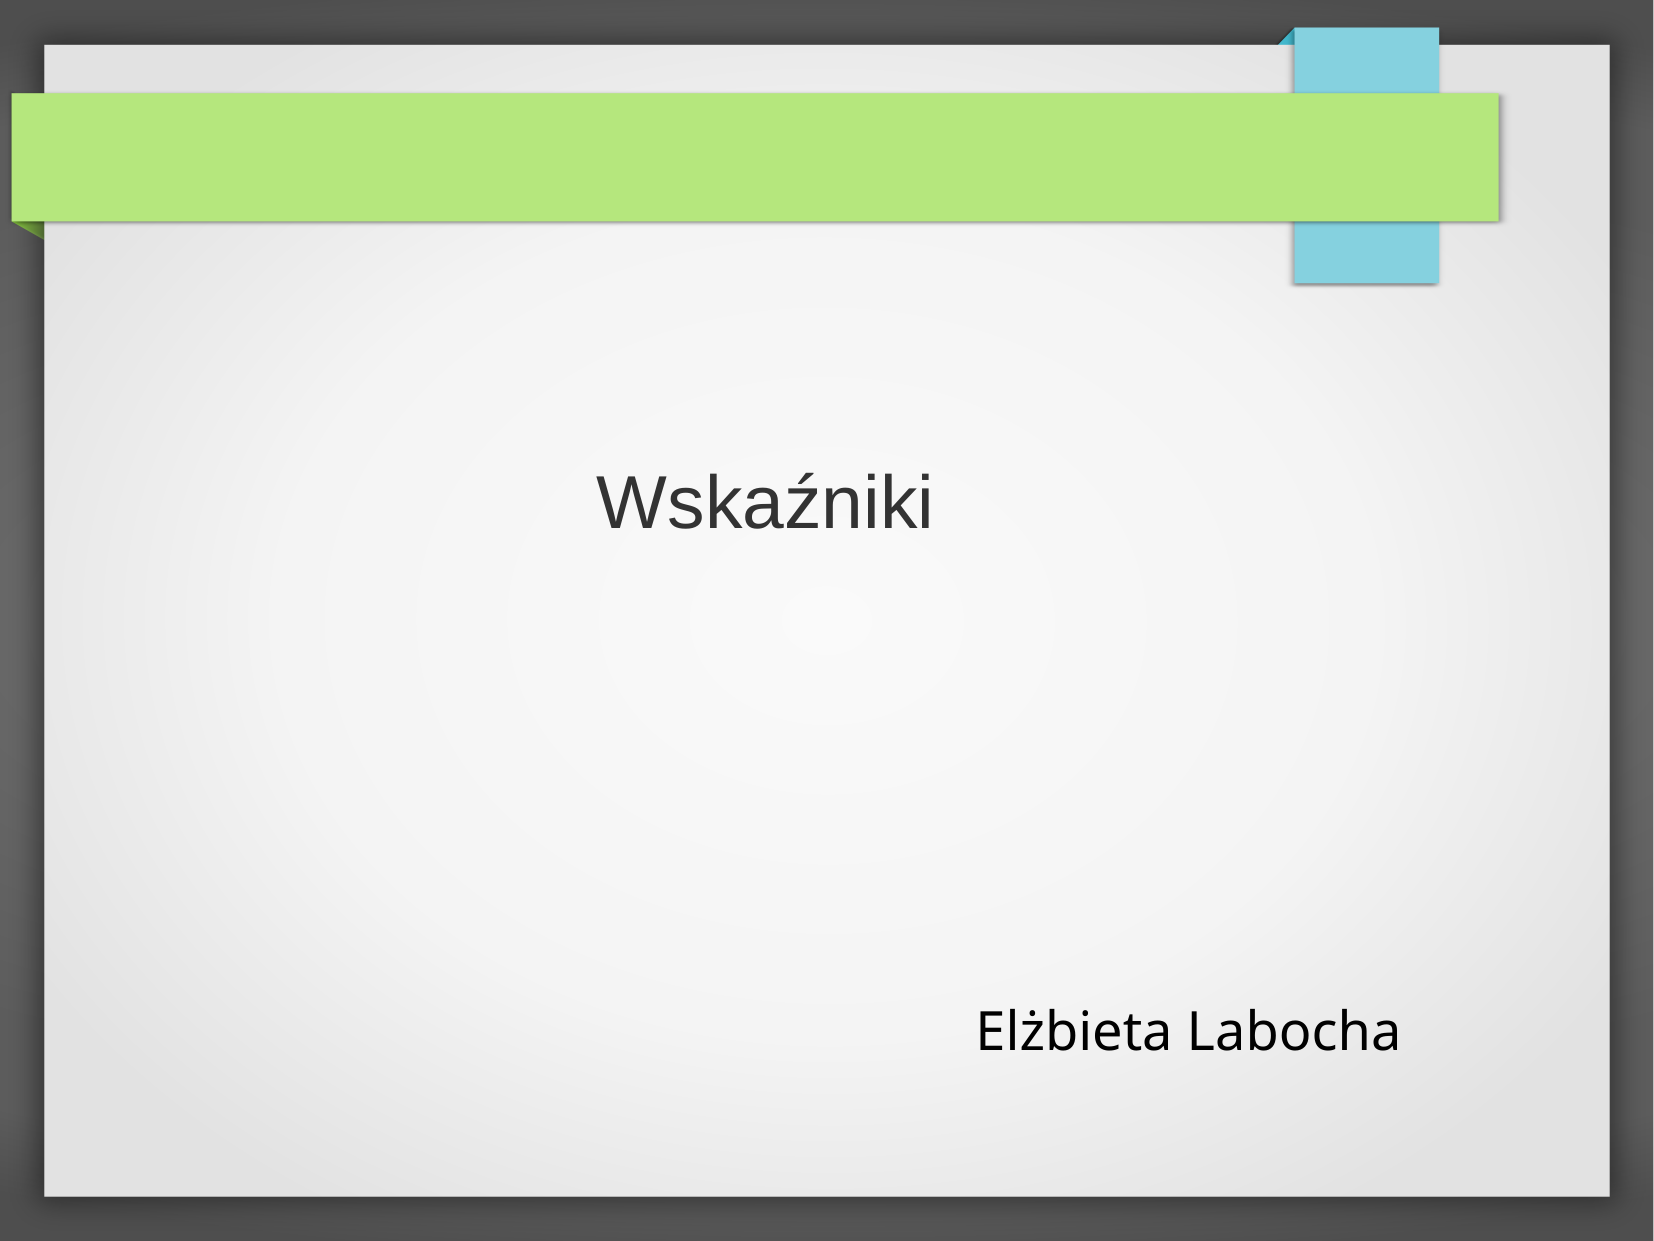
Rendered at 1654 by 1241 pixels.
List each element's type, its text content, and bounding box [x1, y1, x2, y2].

picture [0, 0, 1654, 1241]
title Wskaźniki [596, 390, 1066, 616]
subtitle Elżbieta Labocha [907, 975, 1471, 1085]
